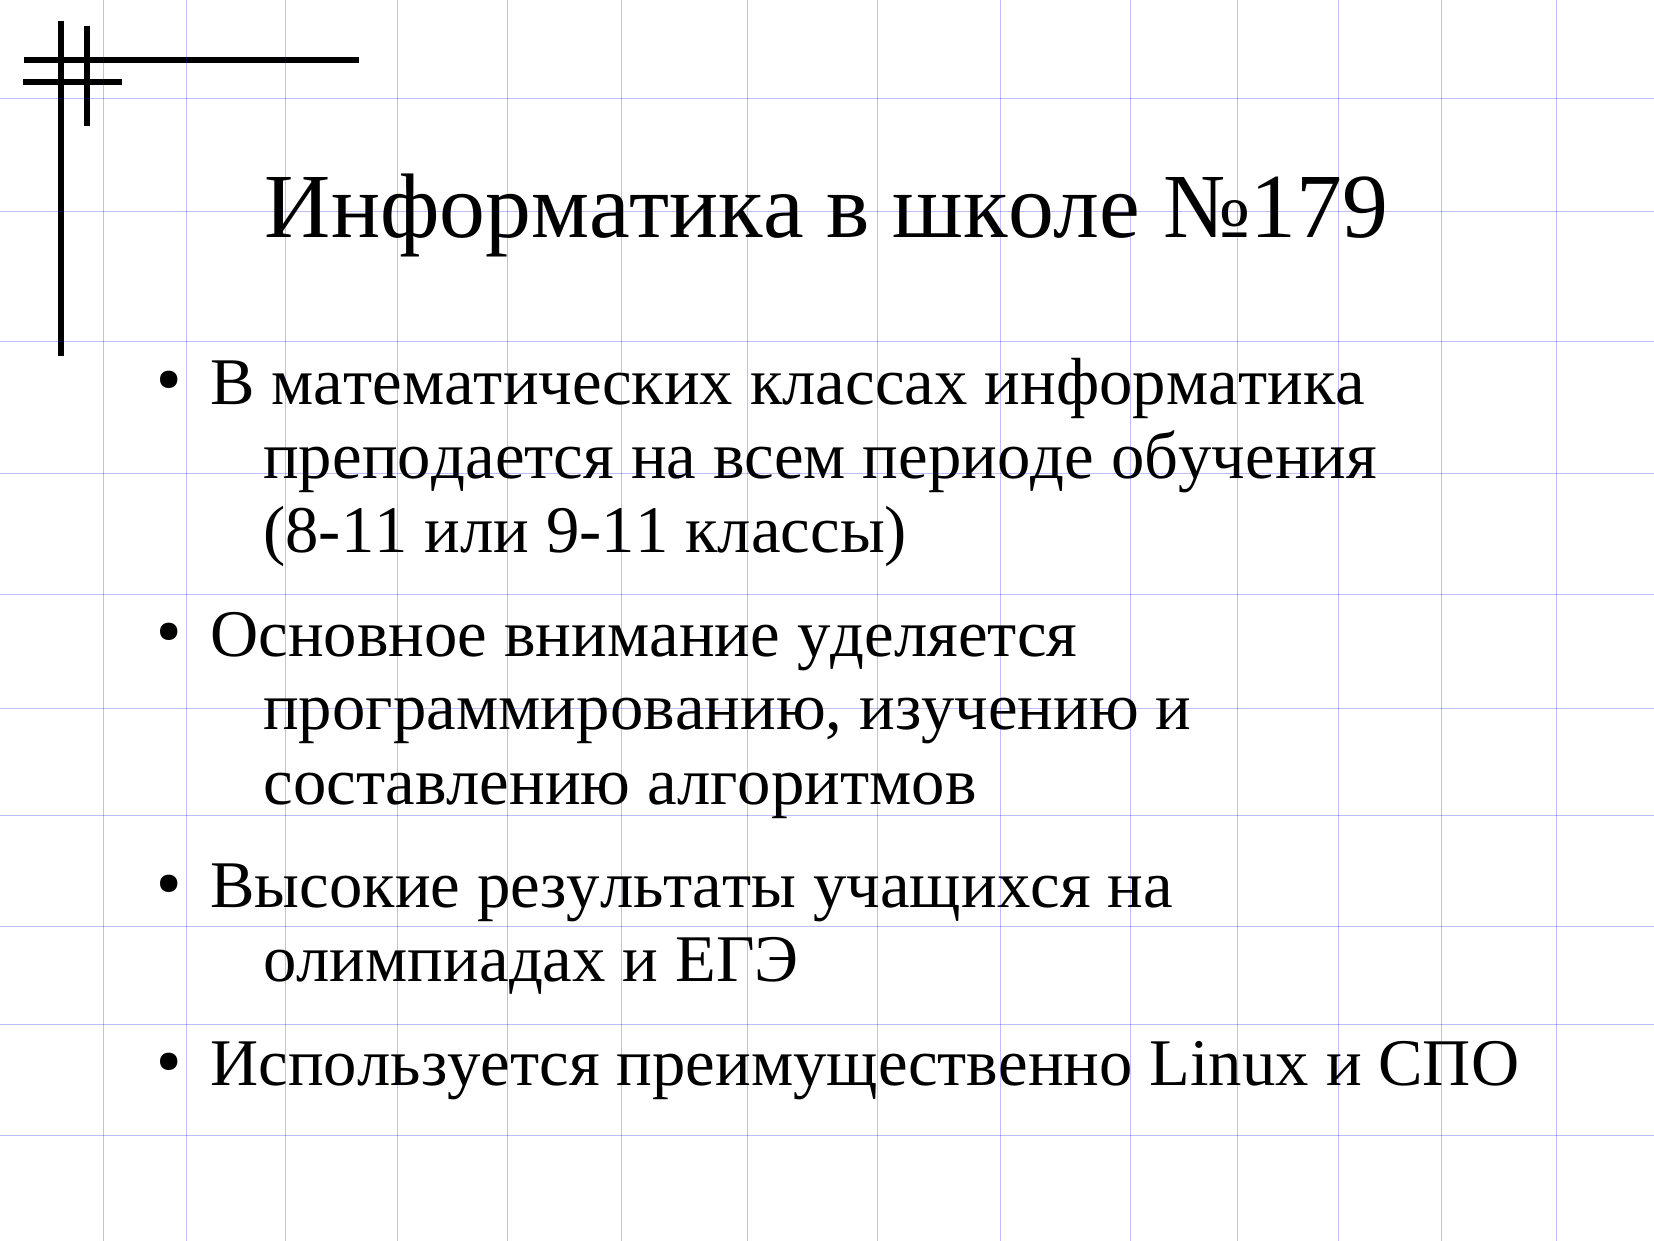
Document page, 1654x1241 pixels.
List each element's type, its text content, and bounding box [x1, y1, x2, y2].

title Информатика в школе №179 [121, 102, 1534, 311]
list В математических классах информатика преподается на всем периоде обучения (8-11 или 9-11 классы) Основное внимание уделяется программированию, изучению и составлению алгоритмов Высокие результаты учащихся на олимпиадах и ЕГЭ Используется преимущественно Linux и СПО [121, 344, 1534, 1164]
